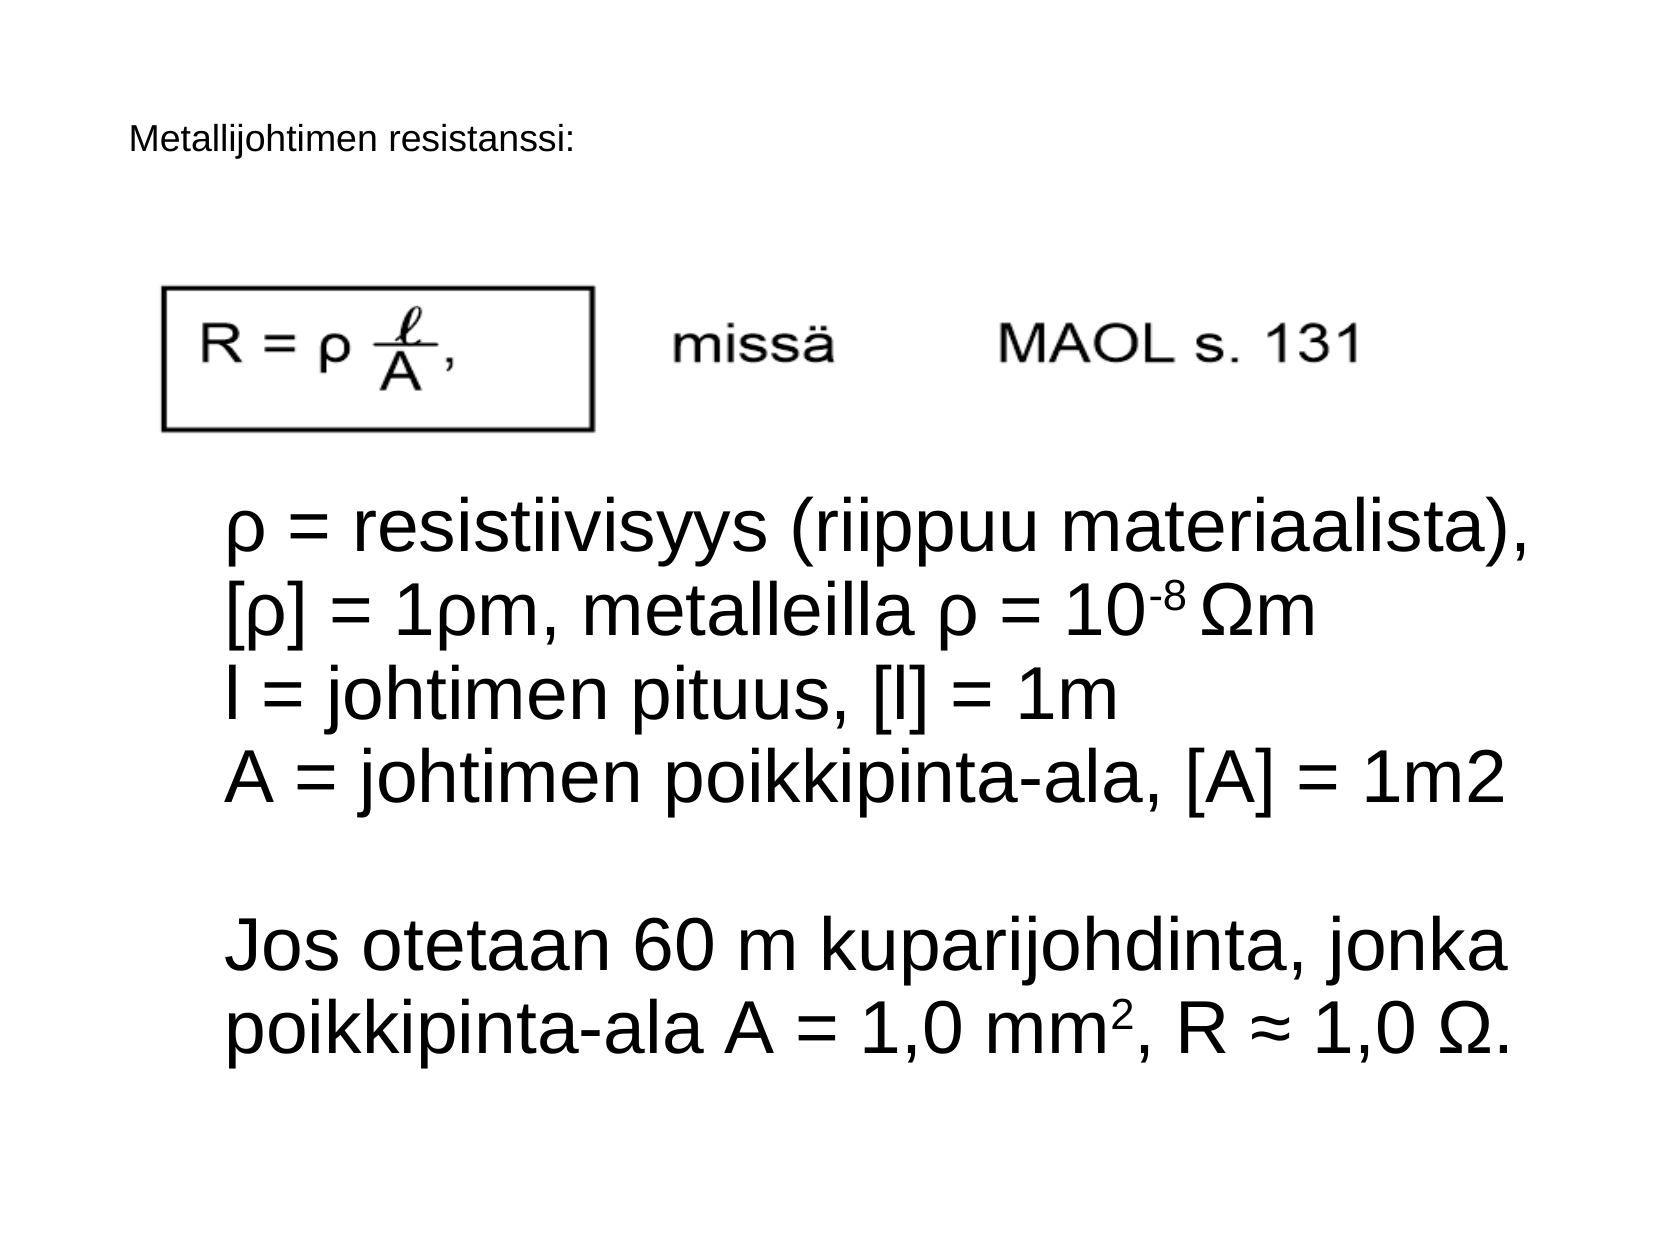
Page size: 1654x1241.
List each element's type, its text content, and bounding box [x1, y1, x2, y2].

picture [107, 233, 1477, 485]
text_box Metallijohtimen resistanssi: [113, 108, 591, 166]
text_box ρ = resistiivisyys (riippuu materiaalista), [ρ] = 1ρm, metalleilla ρ = 10-8 Ωm l = johtimen pituus, [l] = 1m A = johtimen poikkipinta-ala, [A] = 1m2 Jos otetaan 60 m kuparijohdinta, jonka poikkipinta-ala A = 1,0 mm2, R ≈ 1,0 Ω. [209, 472, 1595, 1241]
